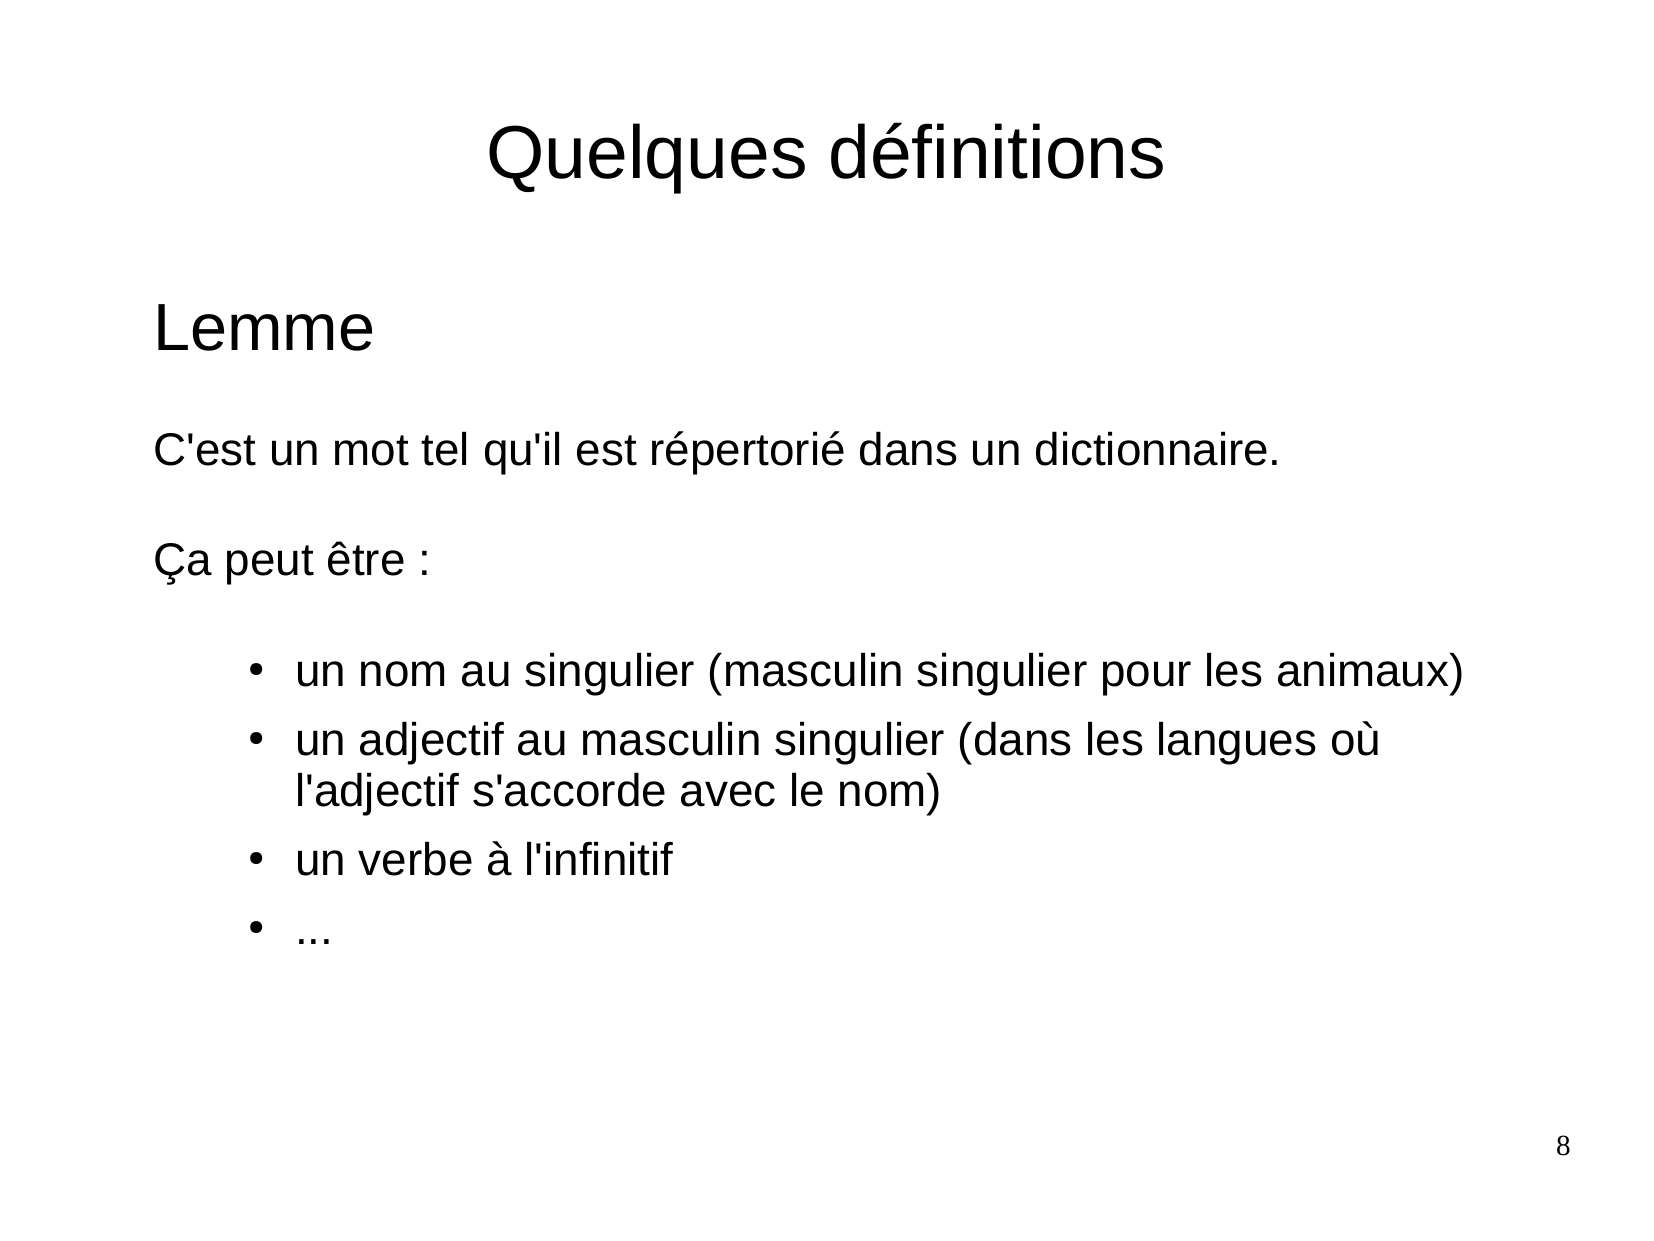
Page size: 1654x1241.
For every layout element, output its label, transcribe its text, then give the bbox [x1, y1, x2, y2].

title Quelques définitions [82, 49, 1571, 257]
list Lemme C'est un mot tel qu'il est répertorié dans un dictionnaire. Ça peut être : un nom au singulier (masculin singulier pour les animaux) un adjectif au masculin singulier (dans les langues où l'adjectif s'accorde avec le nom) un verbe à l'infinitif ... [82, 290, 1538, 1016]
